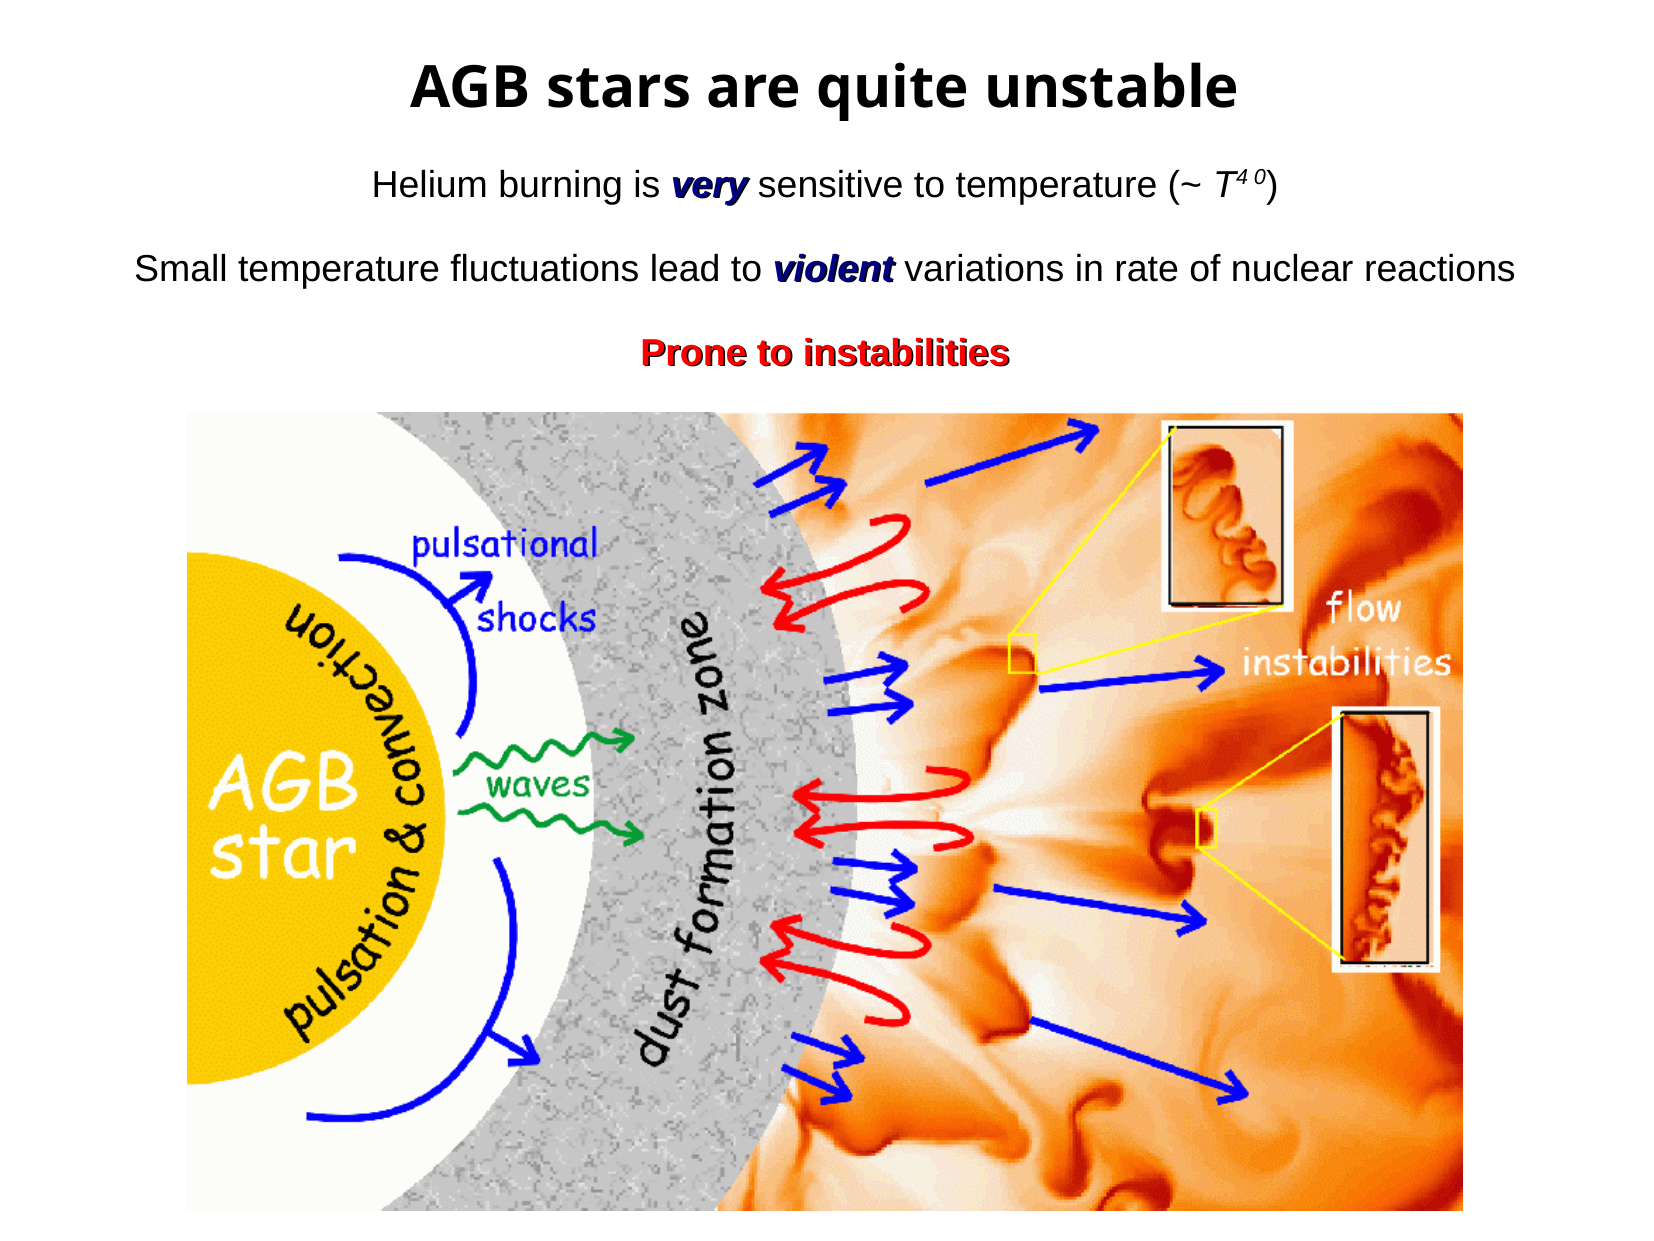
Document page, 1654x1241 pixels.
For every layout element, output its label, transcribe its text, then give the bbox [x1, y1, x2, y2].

text_box AGB stars are quite unstable [0, 38, 1651, 135]
picture [187, 412, 1463, 1211]
text_box Helium burning is very sensitive to temperature (~ T4 0) Small temperature fluctuations lead to violent variations in rate of nuclear reactions Prone to instabilities [0, 155, 1651, 536]
